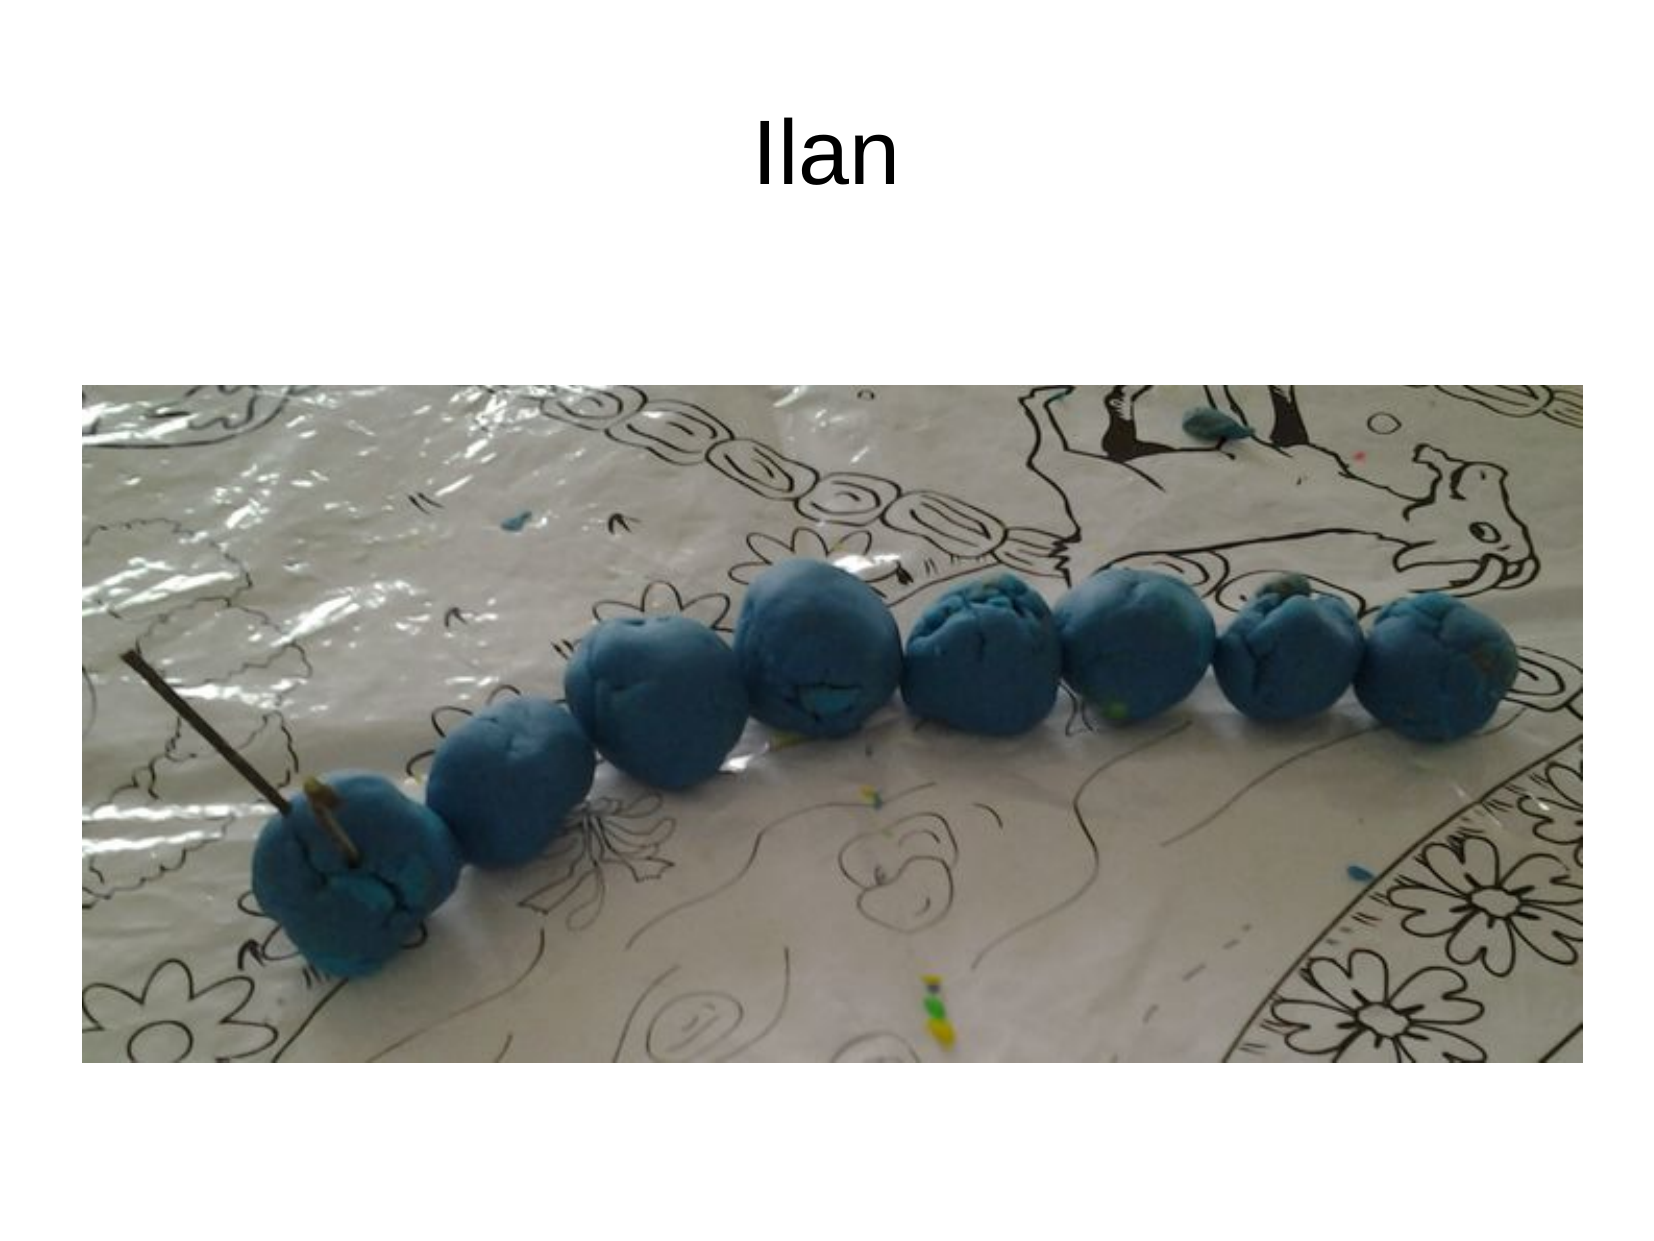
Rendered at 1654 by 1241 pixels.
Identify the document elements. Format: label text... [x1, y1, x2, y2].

picture [82, 385, 1583, 1063]
title Ilan [82, 49, 1571, 257]
